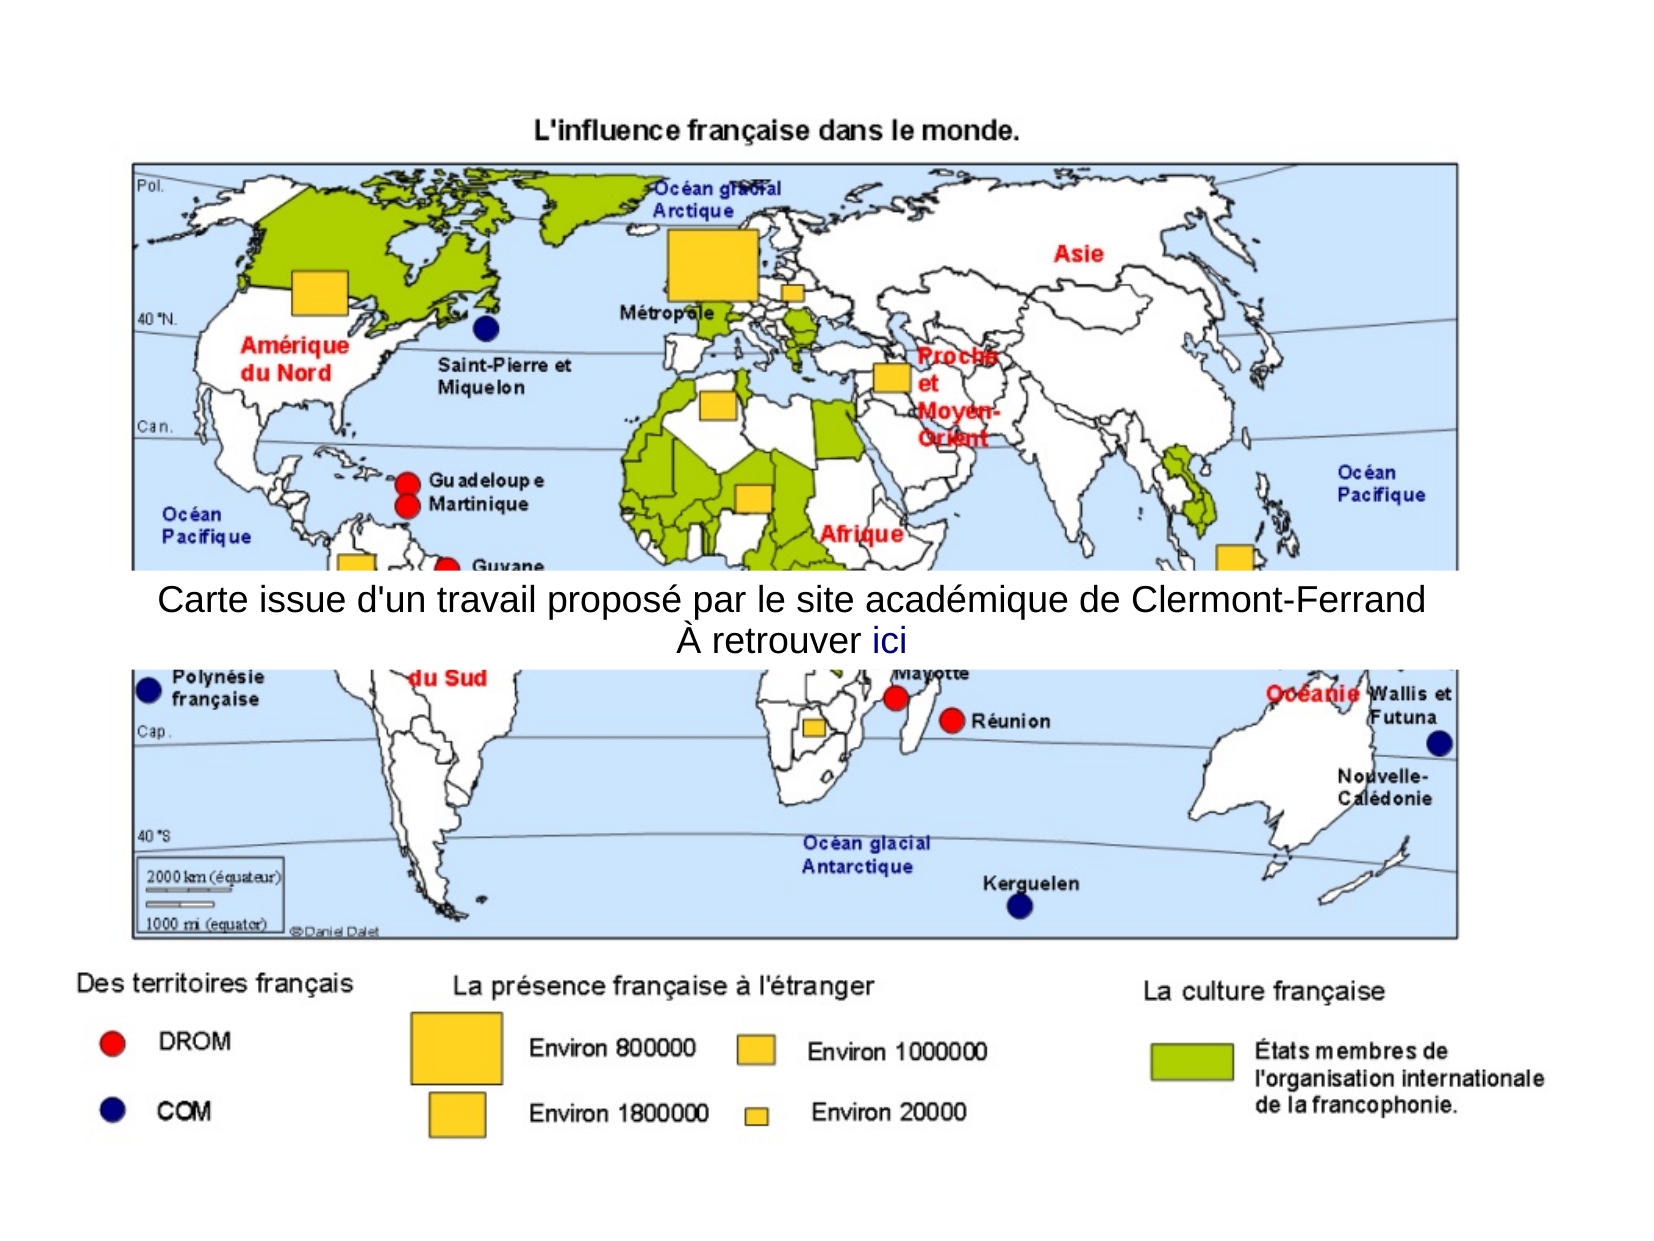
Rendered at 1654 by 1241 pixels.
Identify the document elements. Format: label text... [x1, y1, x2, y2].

text_box Carte issue d'un travail proposé par le site académique de Clermont-Ferrand À retrouver ici [59, 570, 1536, 670]
picture [35, 67, 1619, 1170]
